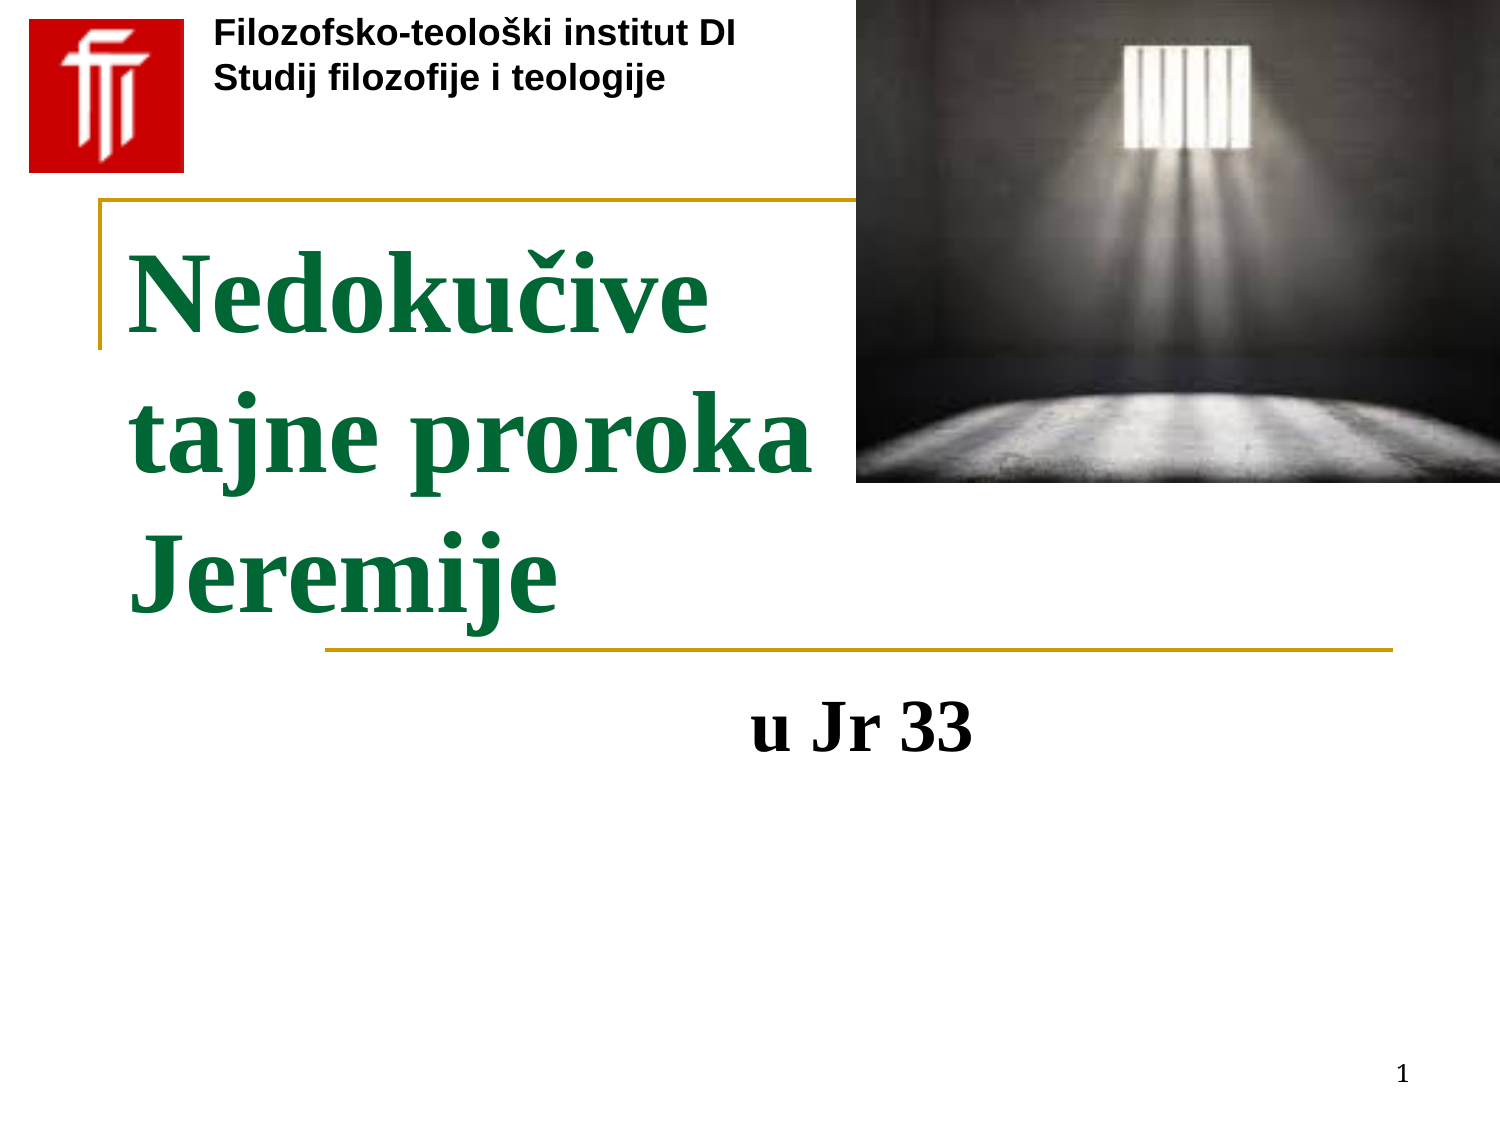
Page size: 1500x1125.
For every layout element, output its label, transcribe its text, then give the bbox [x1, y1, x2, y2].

text_box <number> [1074, 1024, 1426, 1100]
picture [856, 0, 1500, 483]
subtitle u Jr 33 [324, 668, 1400, 957]
title Nedokučive tajne proroka Jeremije [112, 207, 1401, 634]
text_box Filozofsko-teološki institut DI Studij filozofije i teologije [198, 0, 963, 106]
picture [29, 19, 184, 173]
